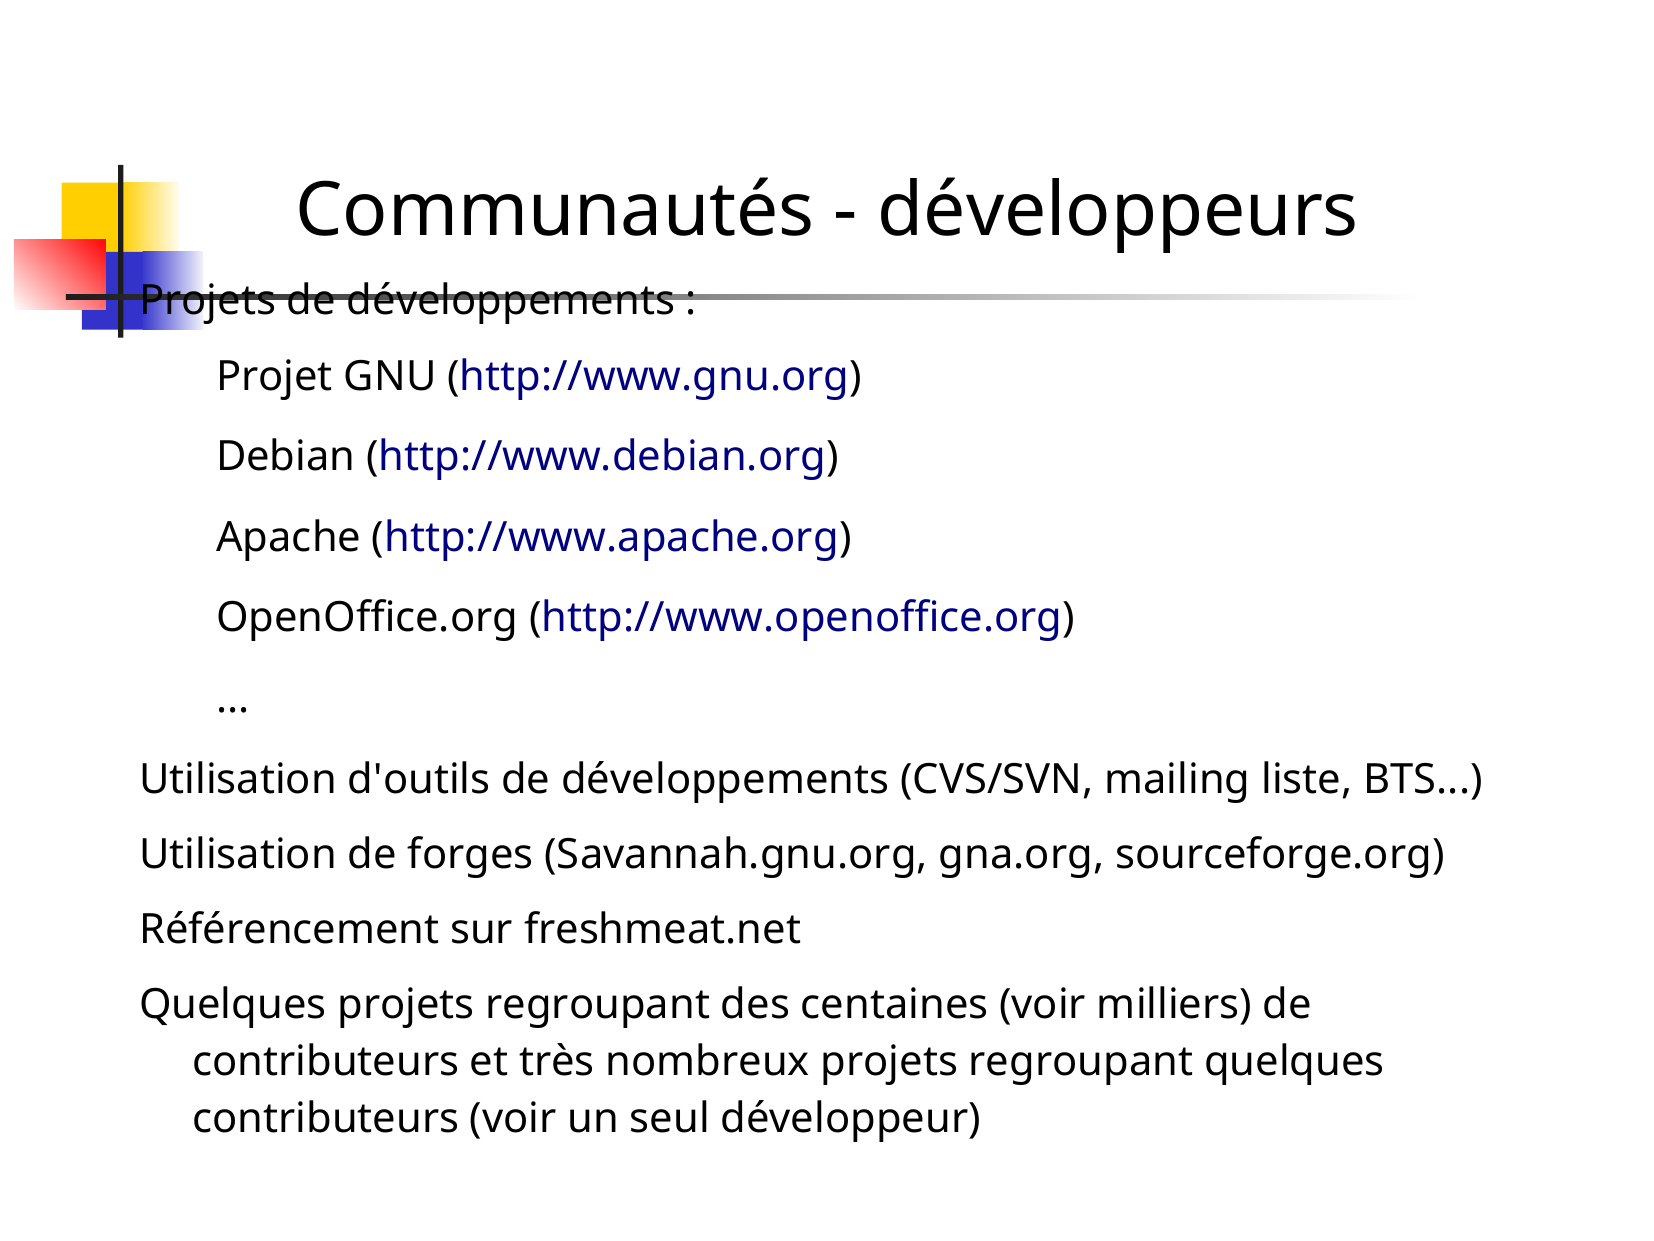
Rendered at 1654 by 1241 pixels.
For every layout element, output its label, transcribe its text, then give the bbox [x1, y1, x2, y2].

title Communautés - développeurs [121, 102, 1534, 270]
list Projets de développements : Projet GNU (http://www.gnu.org) Debian (http://www.debian.org) Apache (http://www.apache.org) OpenOffice.org (http://www.openoffice.org) ... Utilisation d'outils de développements (CVS/SVN, mailing liste, BTS...) Utilisation de forges (Savannah.gnu.org, gna.org, sourceforge.org) Référencement sur freshmeat.net Quelques projets regroupant des centaines (voir milliers) de contributeurs et très nombreux projets regroupant quelques contributeurs (voir un seul développeur) [121, 270, 1534, 1241]
